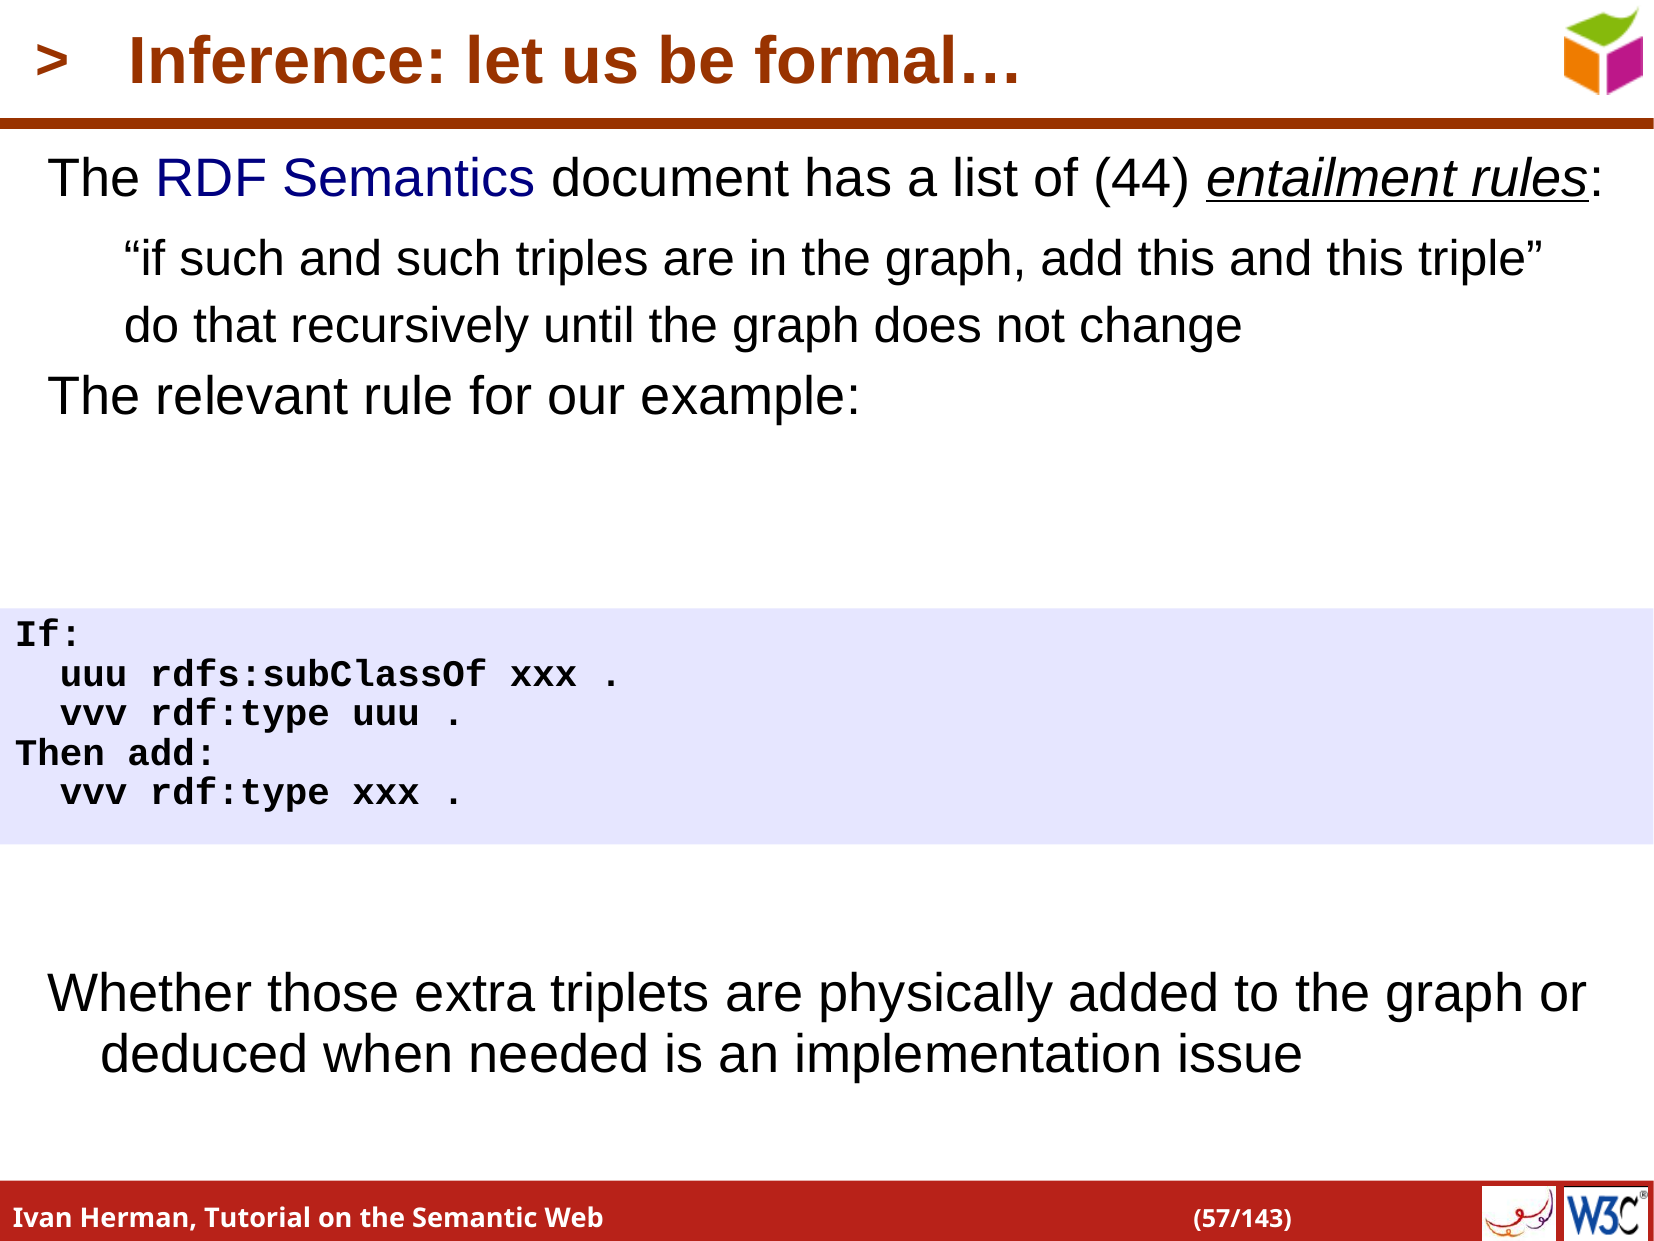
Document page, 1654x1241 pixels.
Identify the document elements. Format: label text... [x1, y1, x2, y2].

picture [1564, 1186, 1648, 1241]
picture [1564, 5, 1643, 95]
text_box If: uuu rdfs:subClassOf xxx . vvv rdf:type uuu . Then add: vvv rdf:type xxx . [0, 608, 1654, 845]
picture [1482, 1186, 1556, 1241]
title Inference: let us be formal… [93, 0, 1493, 119]
list The RDF Semantics document has a list of (44) entailment rules: “if such and such triples are in the graph, add this and this triple” do that recursively until the graph does not change The relevant rule for our example: [29, 147, 1624, 487]
list Whether those extra triplets are physically added to the graph or deduced when needed is an implementation issue [29, 962, 1625, 1140]
